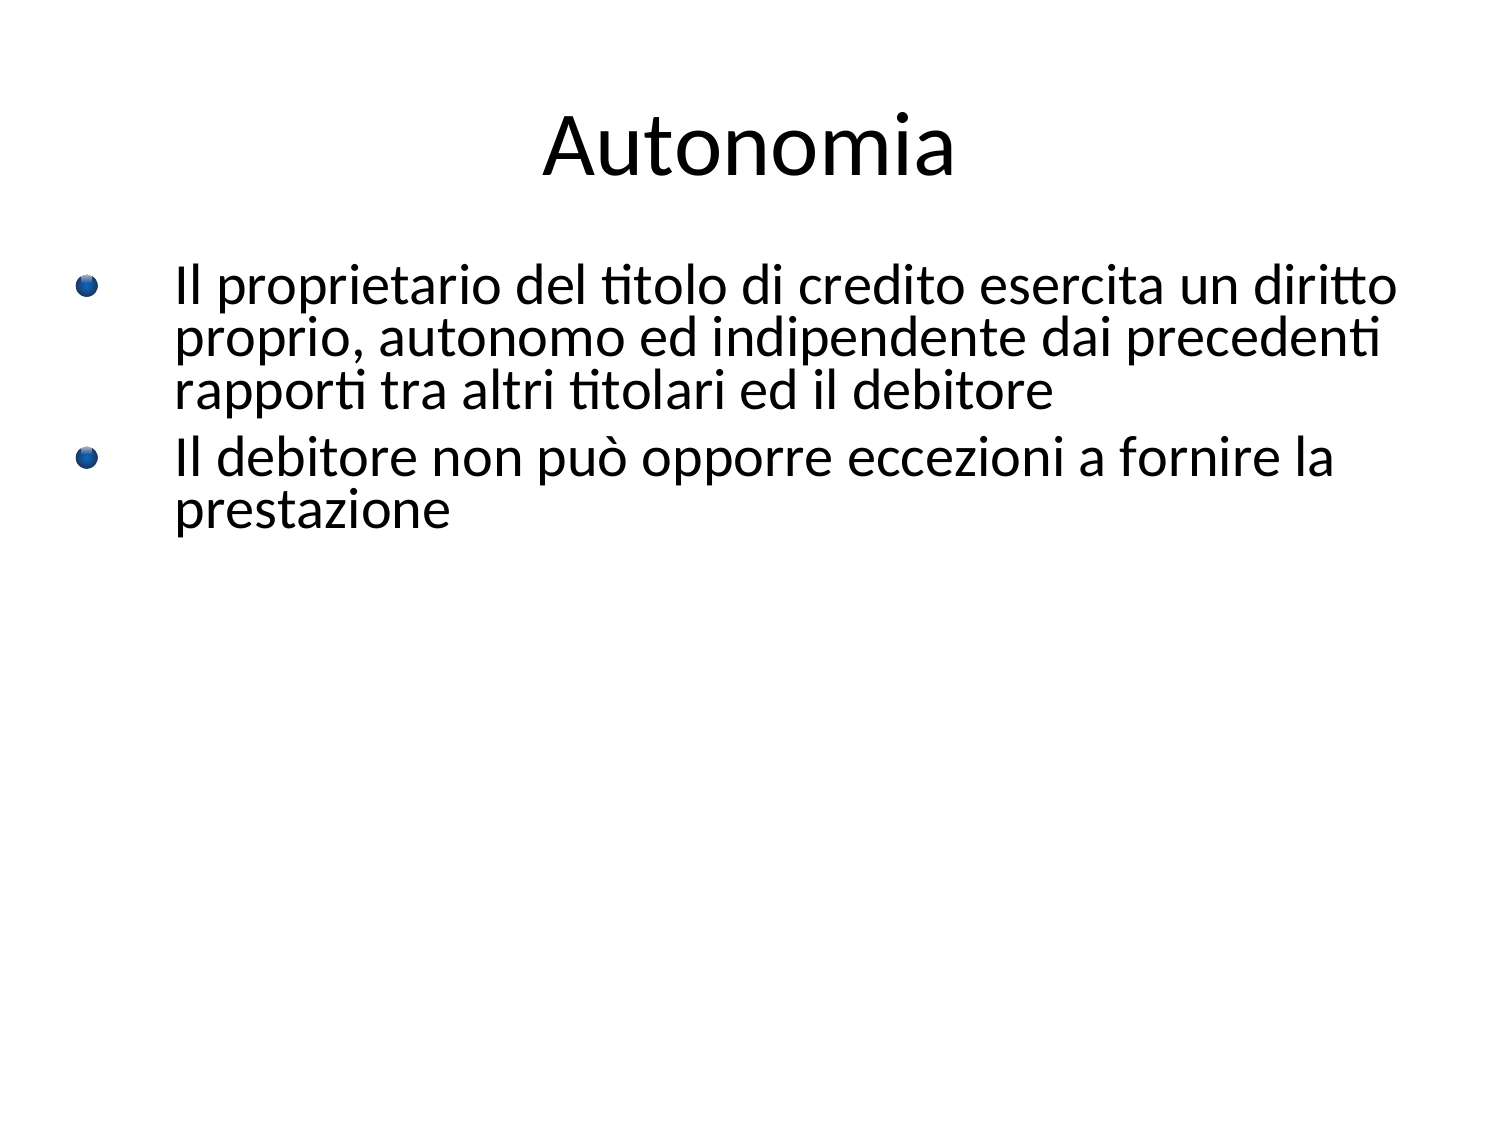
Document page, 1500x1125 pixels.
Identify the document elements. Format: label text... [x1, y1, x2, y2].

list Il proprietario del titolo di credito esercita un diritto proprio, autonomo ed indipendente dai precedenti rapporti tra altri titolari ed il debitore Il debitore non può opporre eccezioni a fornire la prestazione [75, 262, 1426, 540]
title Autonomia [75, 45, 1426, 233]
